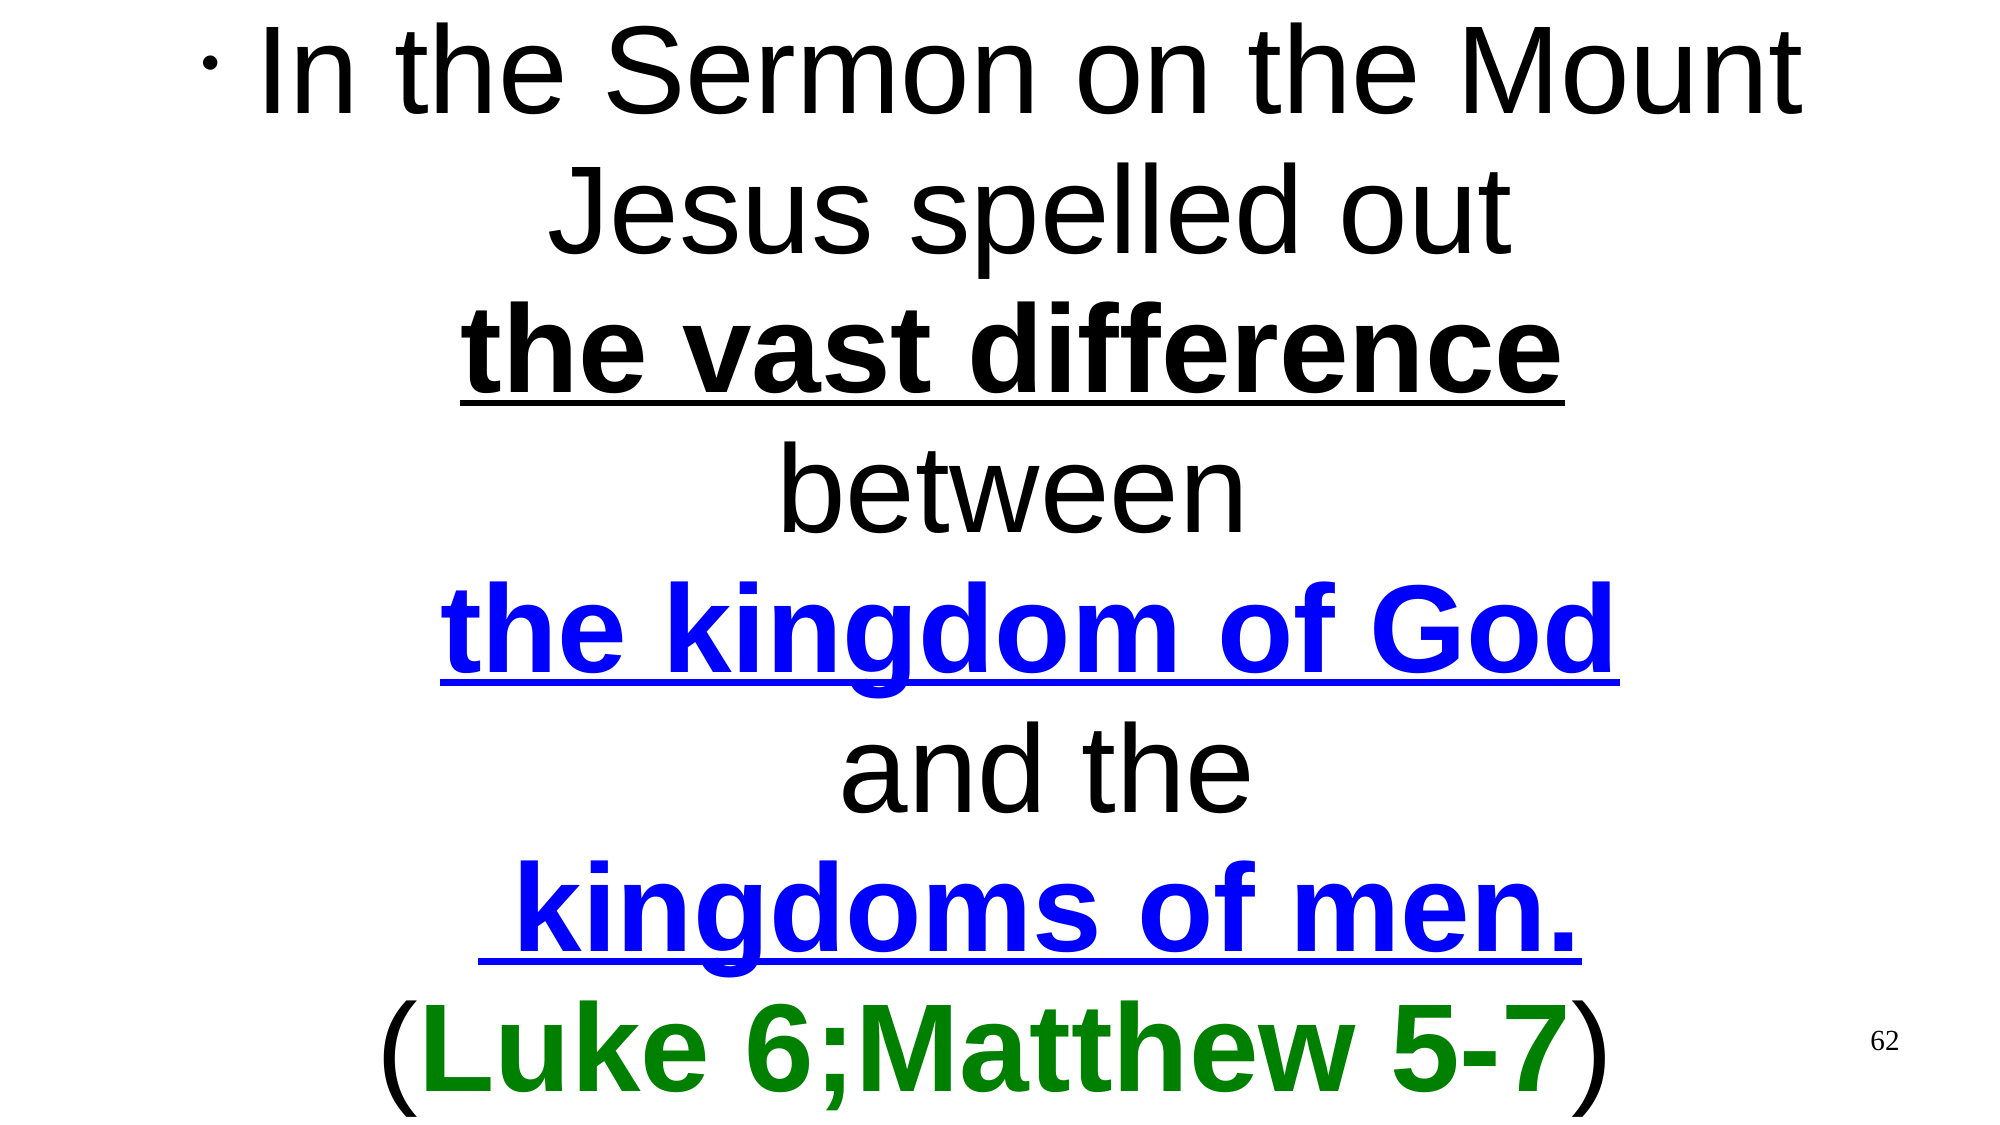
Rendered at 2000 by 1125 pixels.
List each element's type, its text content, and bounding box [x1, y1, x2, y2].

list In the Sermon on the Mount Jesus spelled out the vast difference between the kingdom of God and the kingdoms of men. (Luke 6;Matthew 5-7) [0, 0, 1996, 1123]
